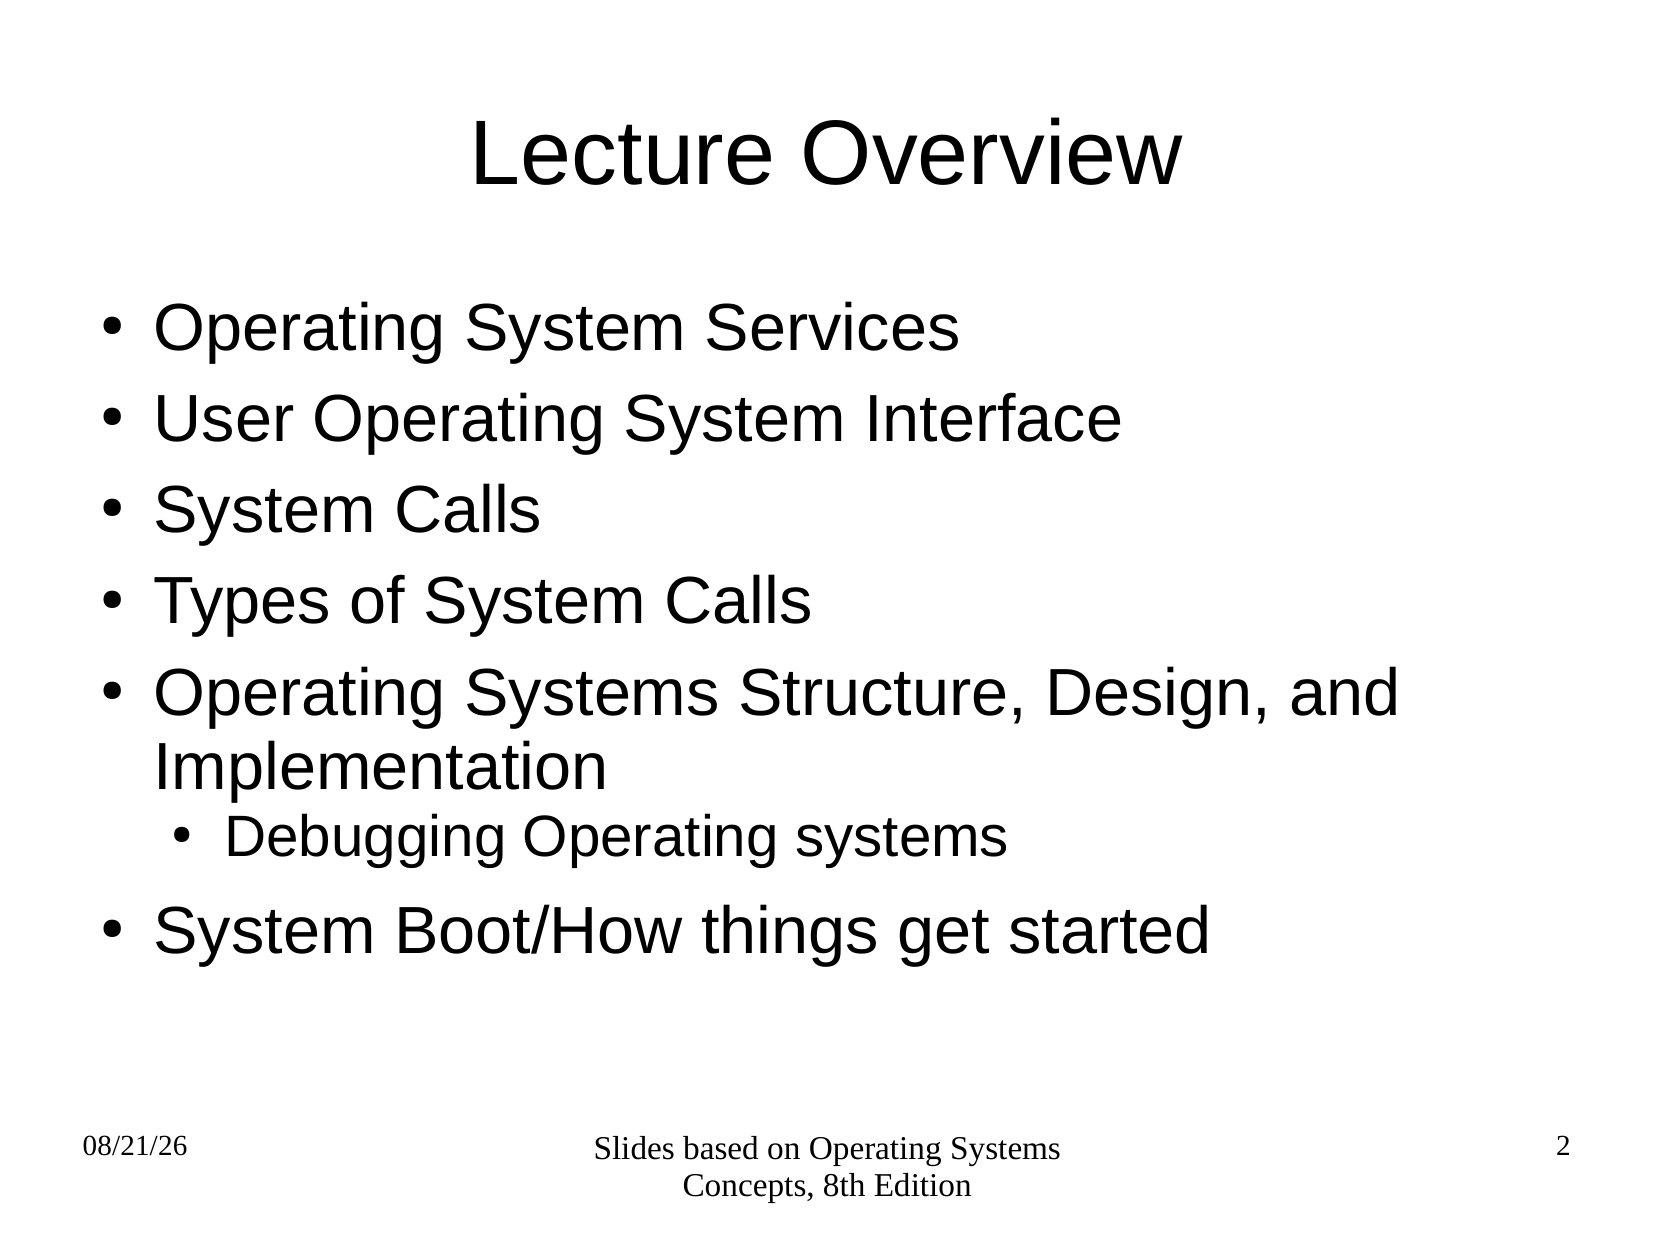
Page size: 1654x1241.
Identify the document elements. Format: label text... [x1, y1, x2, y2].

list Operating System Services User Operating System Interface System Calls Types of System Calls Operating Systems Structure, Design, and Implementation Debugging Operating systems System Boot/How things get started [82, 290, 1571, 1109]
title Lecture Overview [82, 49, 1571, 257]
